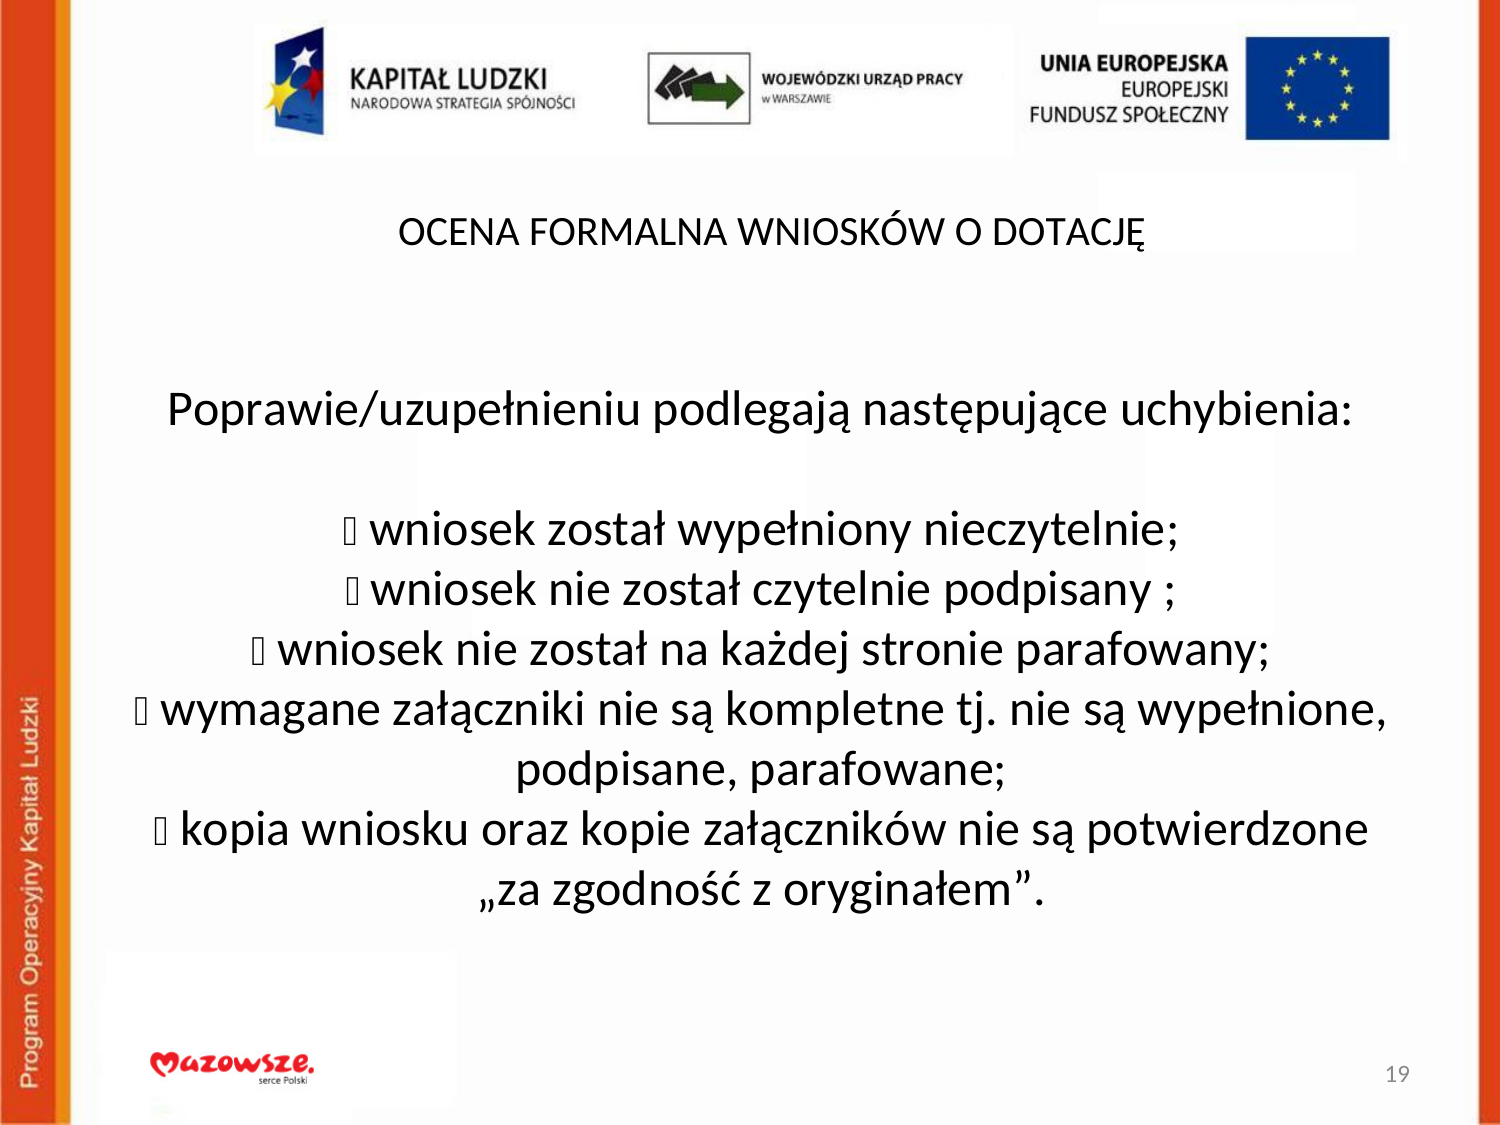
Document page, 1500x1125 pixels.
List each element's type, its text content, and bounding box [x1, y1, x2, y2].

text_box <numer> [1074, 1042, 1426, 1103]
picture [0, 0, 1500, 1125]
text_box OCENA FORMALNA WNIOSKÓW O DOTACJĘ [194, 196, 1351, 256]
title Poprawie/uzupełnieniu podlegają następujące uchybienia:  wniosek został wypełniony nieczytelnie;  wniosek nie został czytelnie podpisany ;  wniosek nie został na każdej stronie parafowany;  wymagane załączniki nie są kompletne tj. nie są wypełnione, podpisane, parafowane;  kopia wniosku oraz kopie załączników nie są potwierdzone „za zgodność z oryginałem”. [112, 278, 1411, 1012]
